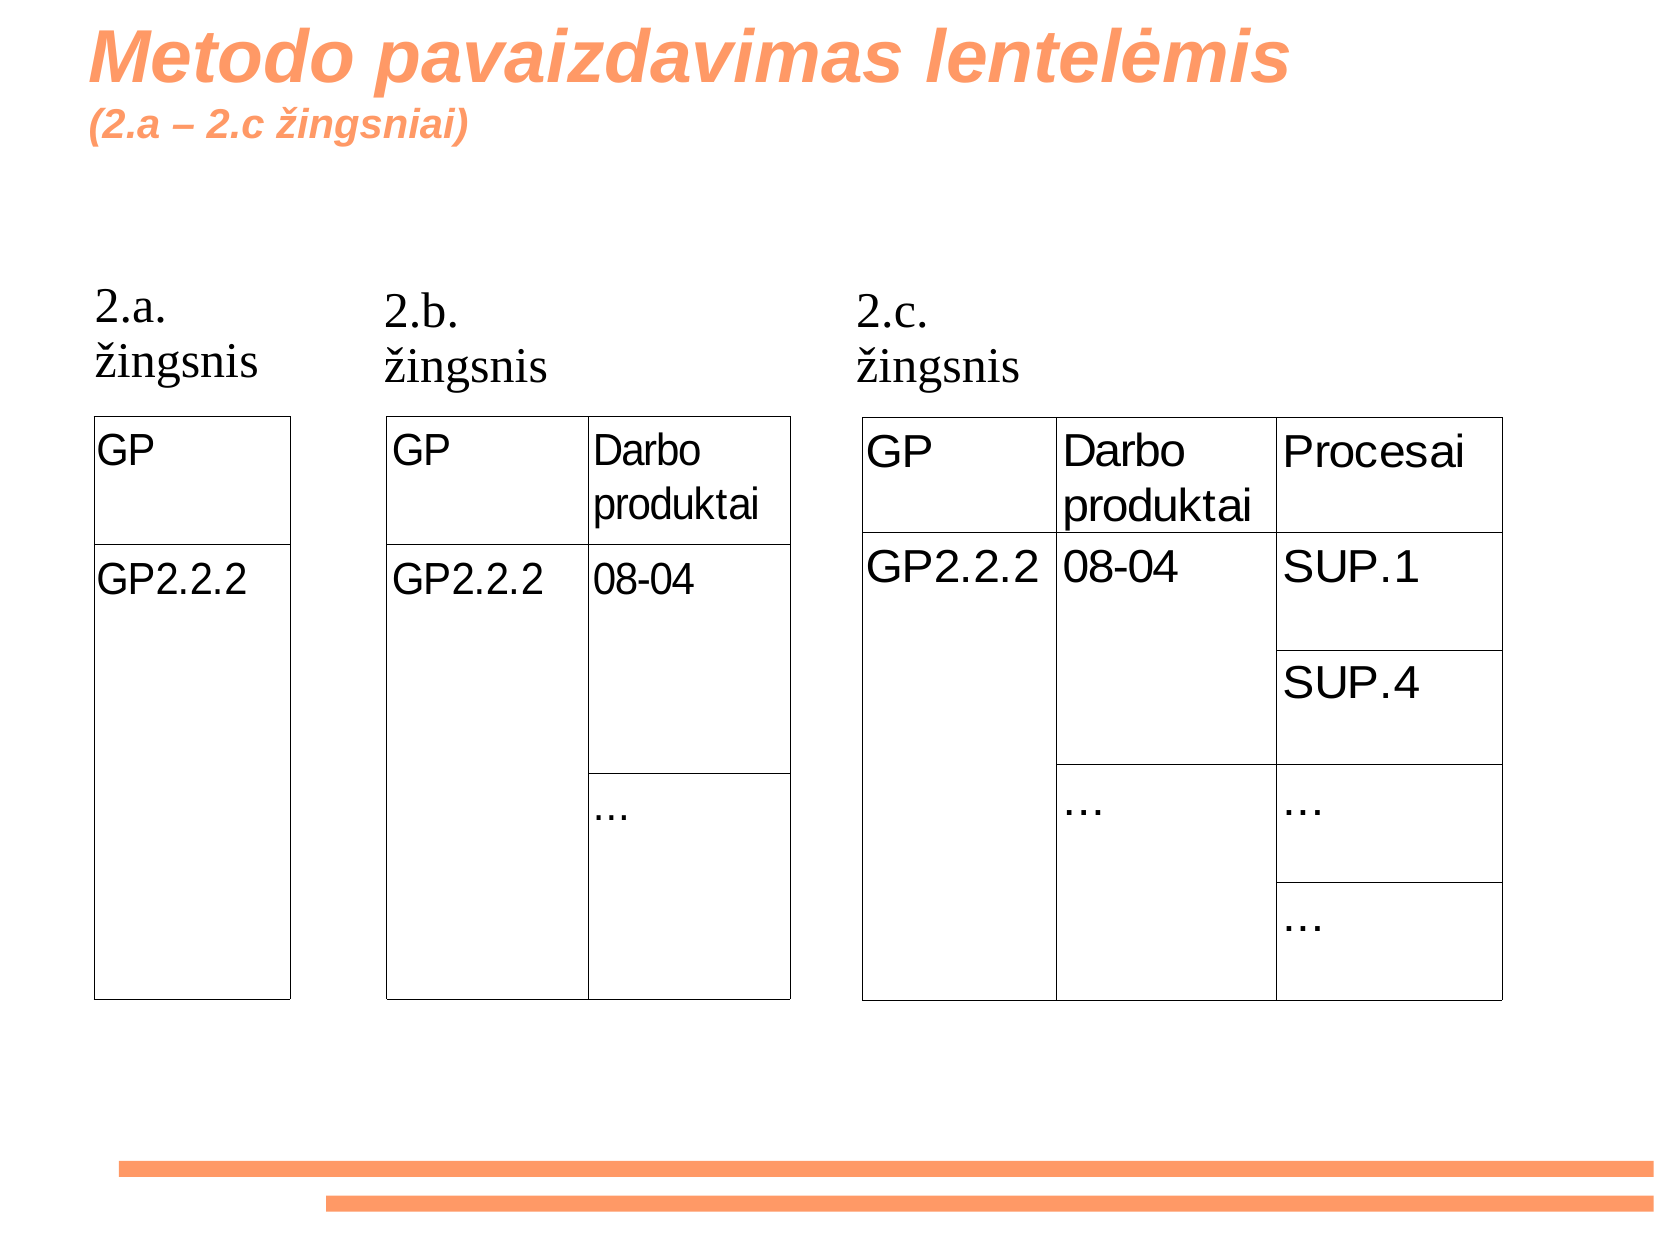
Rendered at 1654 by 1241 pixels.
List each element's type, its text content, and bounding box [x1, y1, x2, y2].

chart [383, 413, 794, 1004]
chart [88, 413, 296, 1004]
text_box 2.a. žingsnis [94, 277, 259, 391]
chart [856, 413, 1506, 1004]
text_box 2.c. žingsnis [856, 283, 1021, 396]
text_box 2.b. žingsnis [383, 283, 549, 396]
title Metodo pavaizdavimas lentelėmis (2.a – 2.c žingsniai) [88, 7, 1501, 148]
